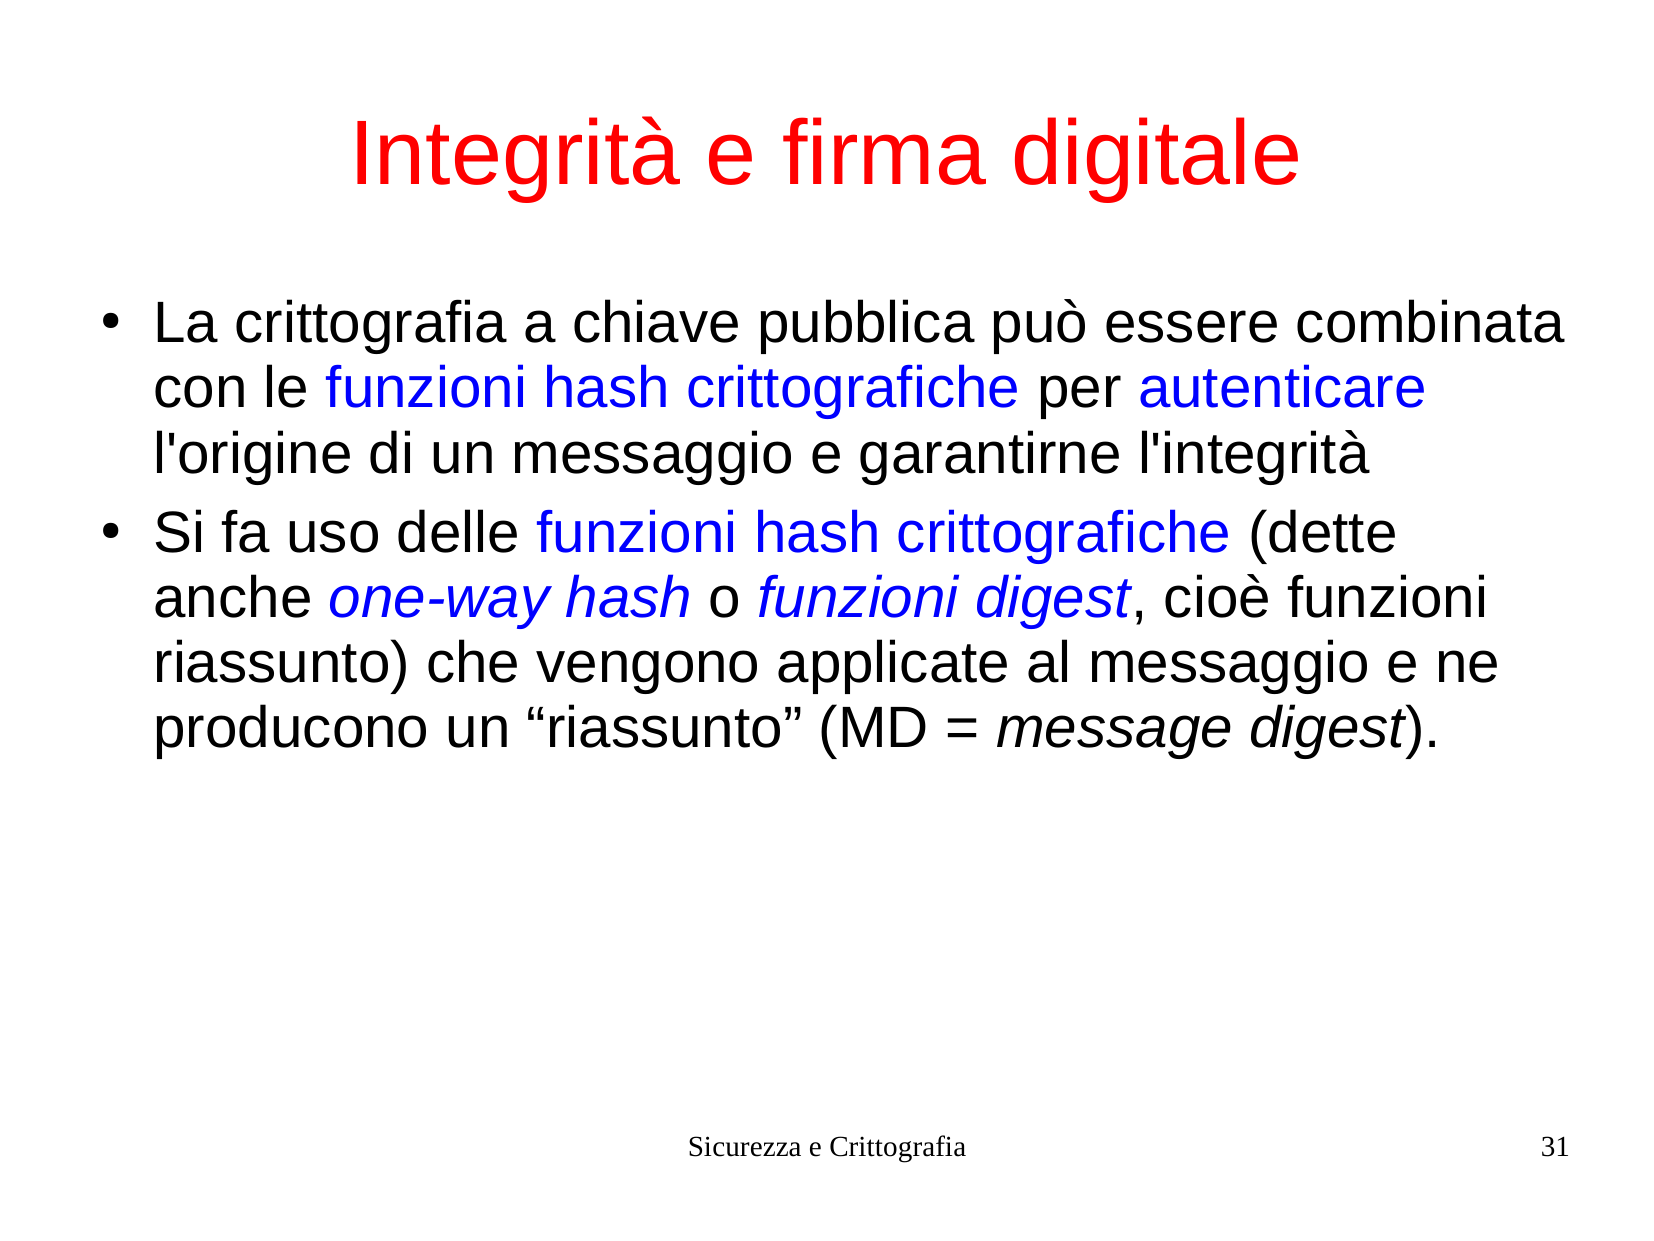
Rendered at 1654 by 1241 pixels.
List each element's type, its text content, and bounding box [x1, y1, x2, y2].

title Integrità e firma digitale [82, 49, 1571, 257]
list La crittografia a chiave pubblica può essere combinata con le funzioni hash crittografiche per autenticare l'origine di un messaggio e garantirne l'integrità Si fa uso delle funzioni hash crittografiche (dette anche one-way hash o funzioni digest, cioè funzioni riassunto) che vengono applicate al messaggio e ne producono un “riassunto” (MD = message digest). [82, 290, 1571, 1109]
